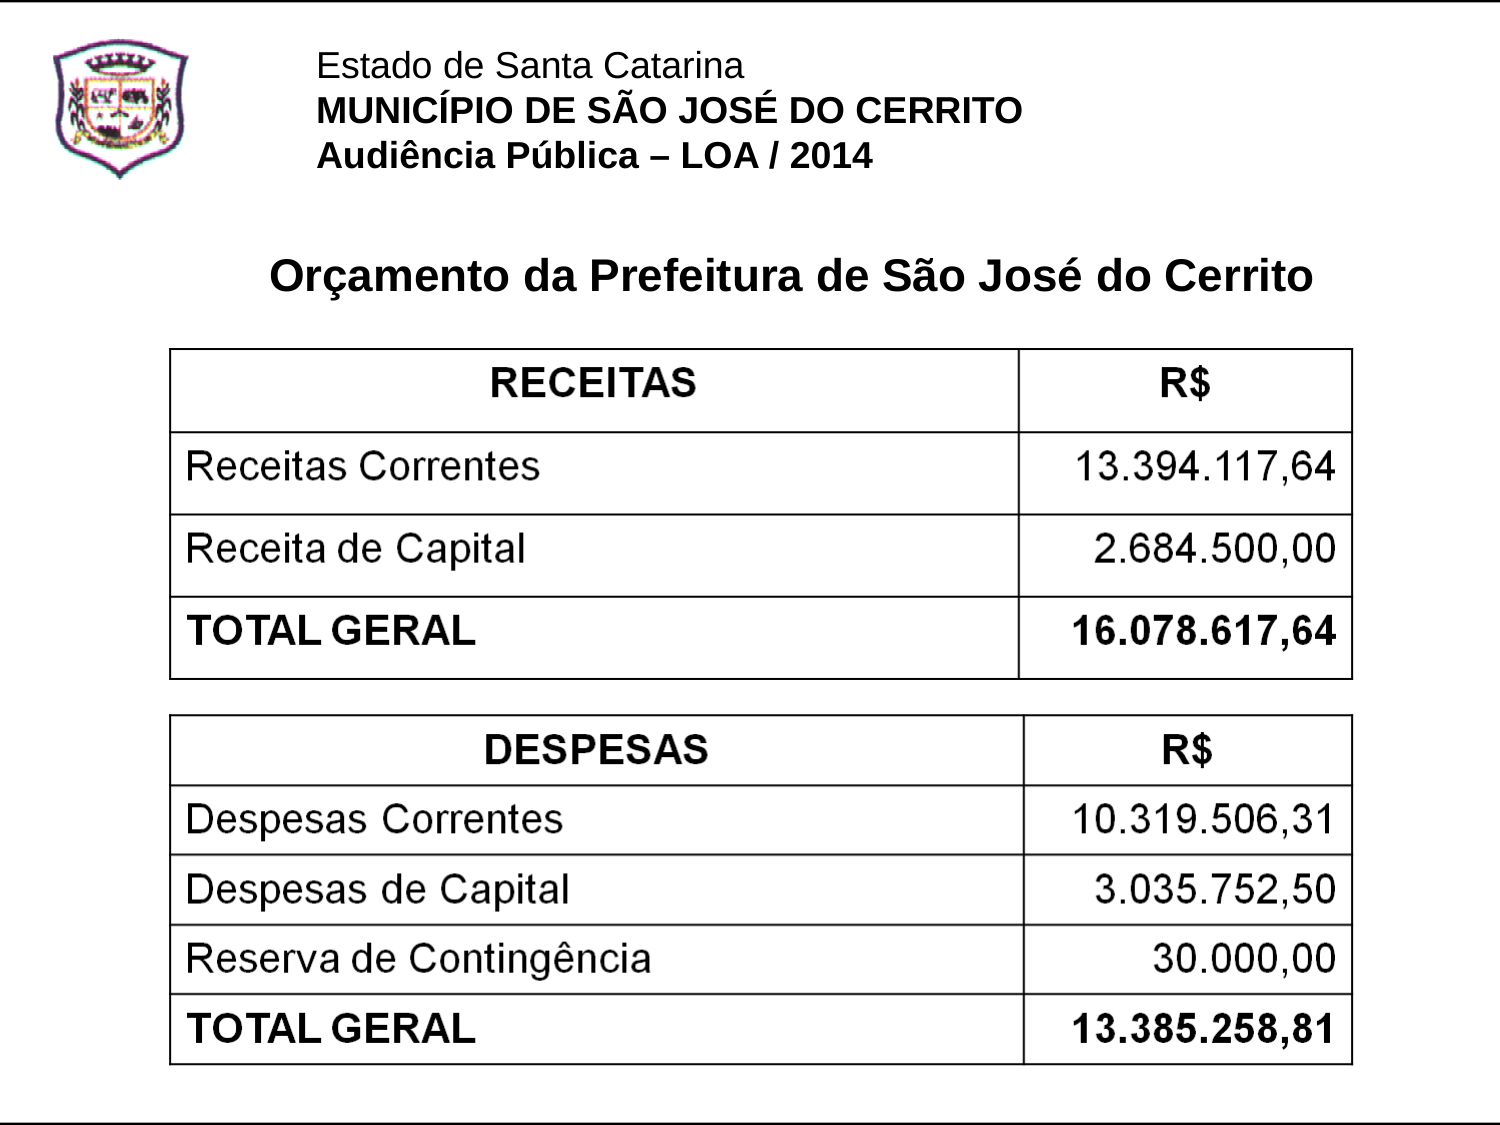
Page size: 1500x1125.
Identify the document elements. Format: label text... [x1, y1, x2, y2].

text_box Estado de Santa Catarina MUNICÍPIO DE SÃO JOSÉ DO CERRITO Audiência Pública – LOA / 2014 [301, 33, 1436, 185]
text_box Orçamento da Prefeitura de São José do Cerrito [65, 213, 1459, 308]
picture [158, 337, 1364, 691]
picture [53, 31, 190, 180]
picture [158, 703, 1364, 1076]
